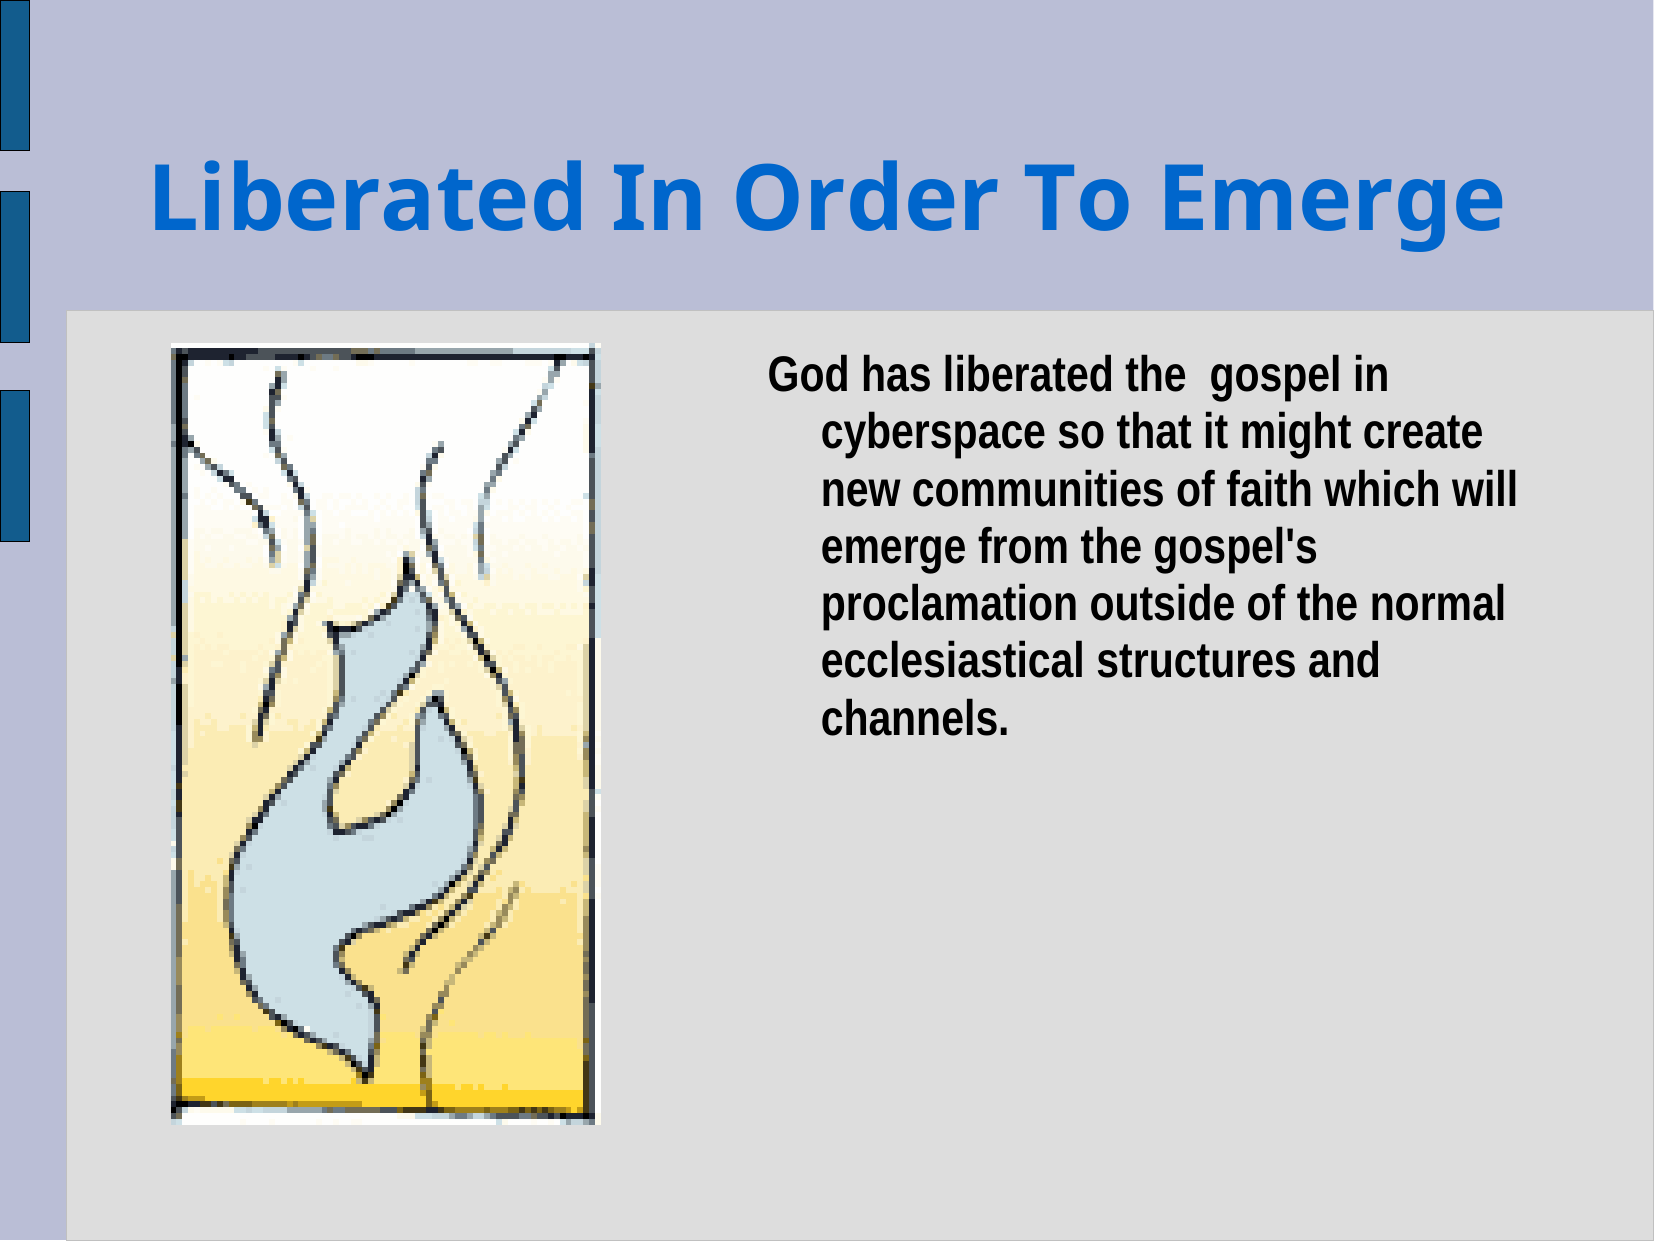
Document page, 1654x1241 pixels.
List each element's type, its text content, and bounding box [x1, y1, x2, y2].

picture [171, 343, 601, 1126]
list God has liberated the gospel in cyberspace so that it might create new communities of faith which will emerge from the gospel's proclamation outside of the normal ecclesiastical structures and channels. [750, 344, 1535, 1127]
title Liberated In Order To Emerge [121, 91, 1534, 299]
